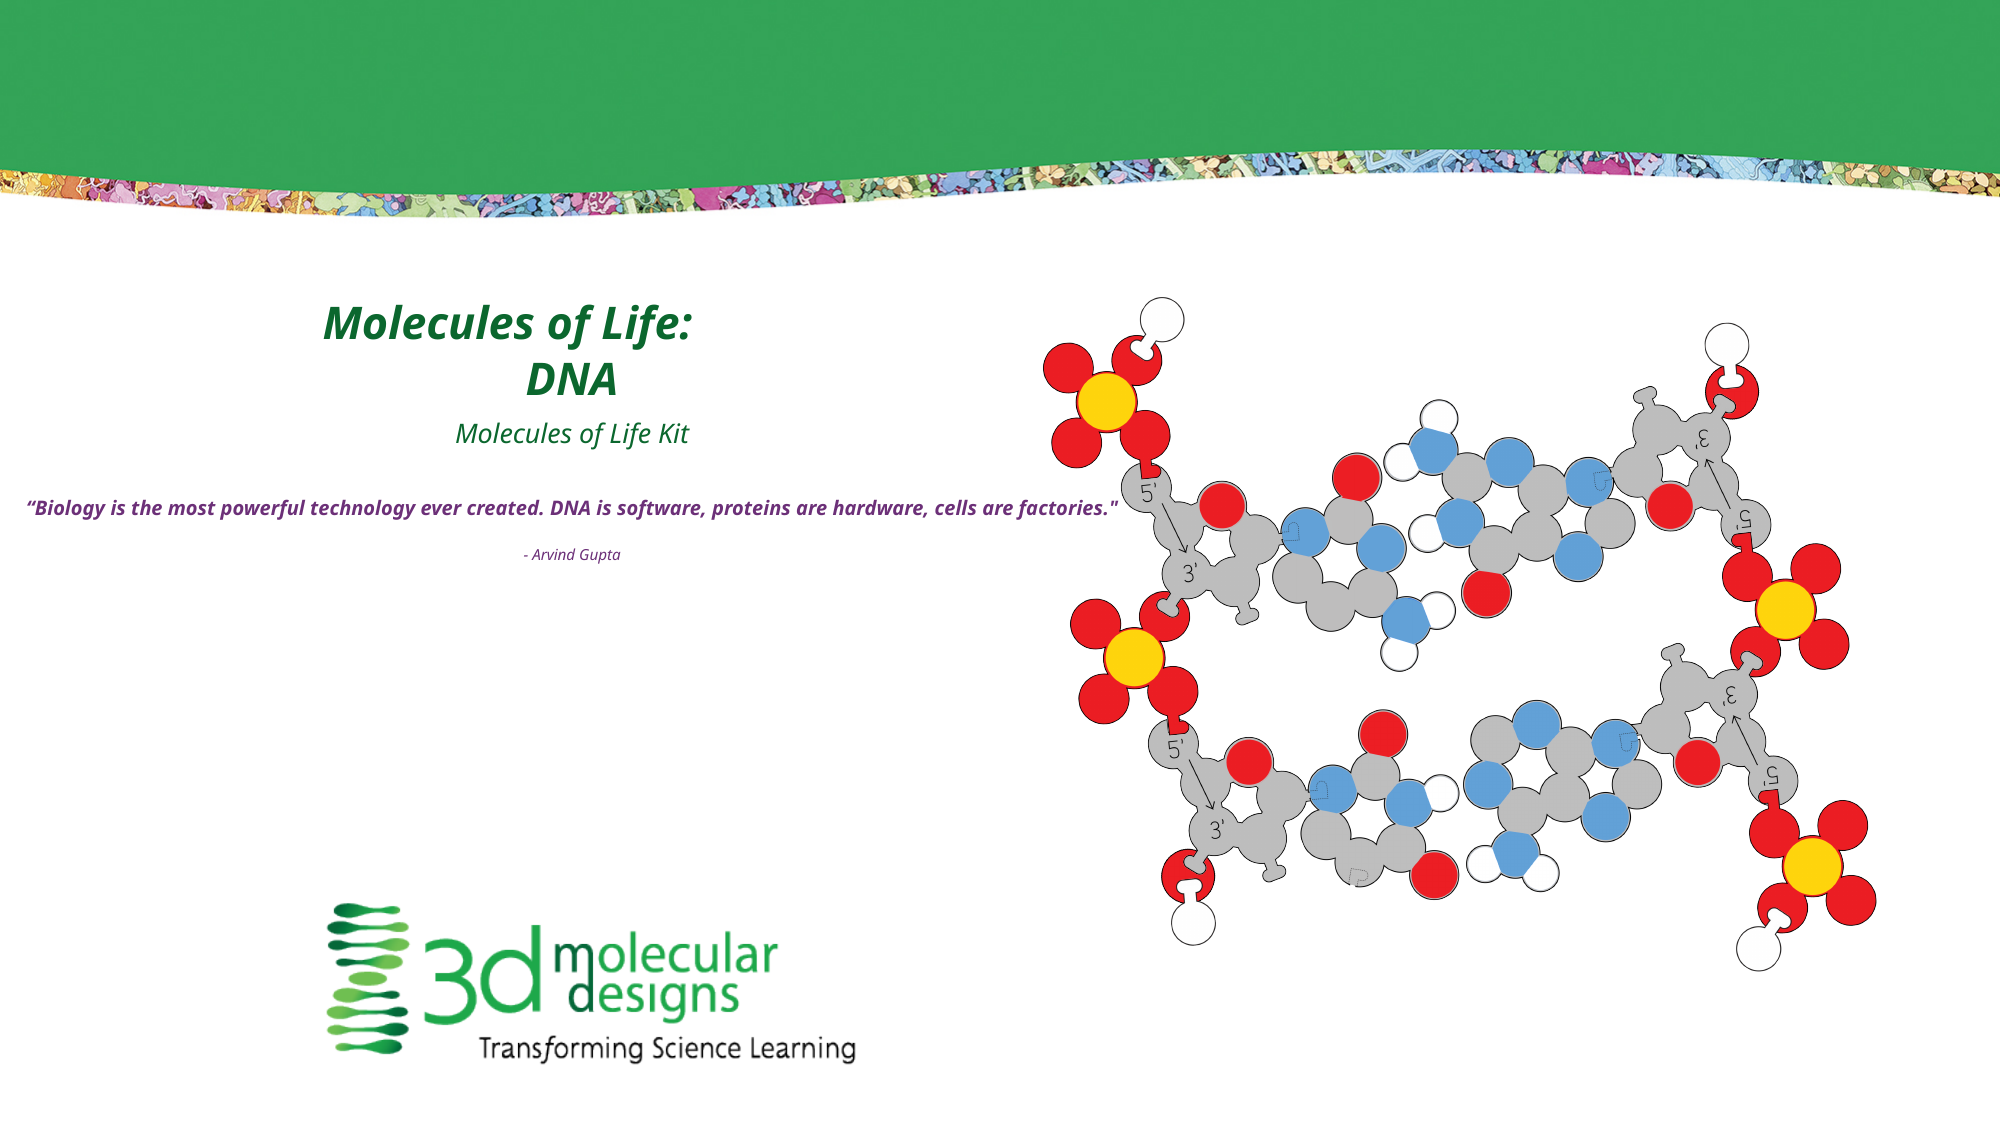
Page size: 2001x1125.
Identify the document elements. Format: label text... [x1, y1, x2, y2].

picture [1040, 288, 1879, 980]
list Molecules of Life: DNA Molecules of Life Kit “Biology is the most powerful technology ever created. DNA is software, proteins are hardware, cells are factories." - Arvind Gupta [174, 288, 1001, 822]
